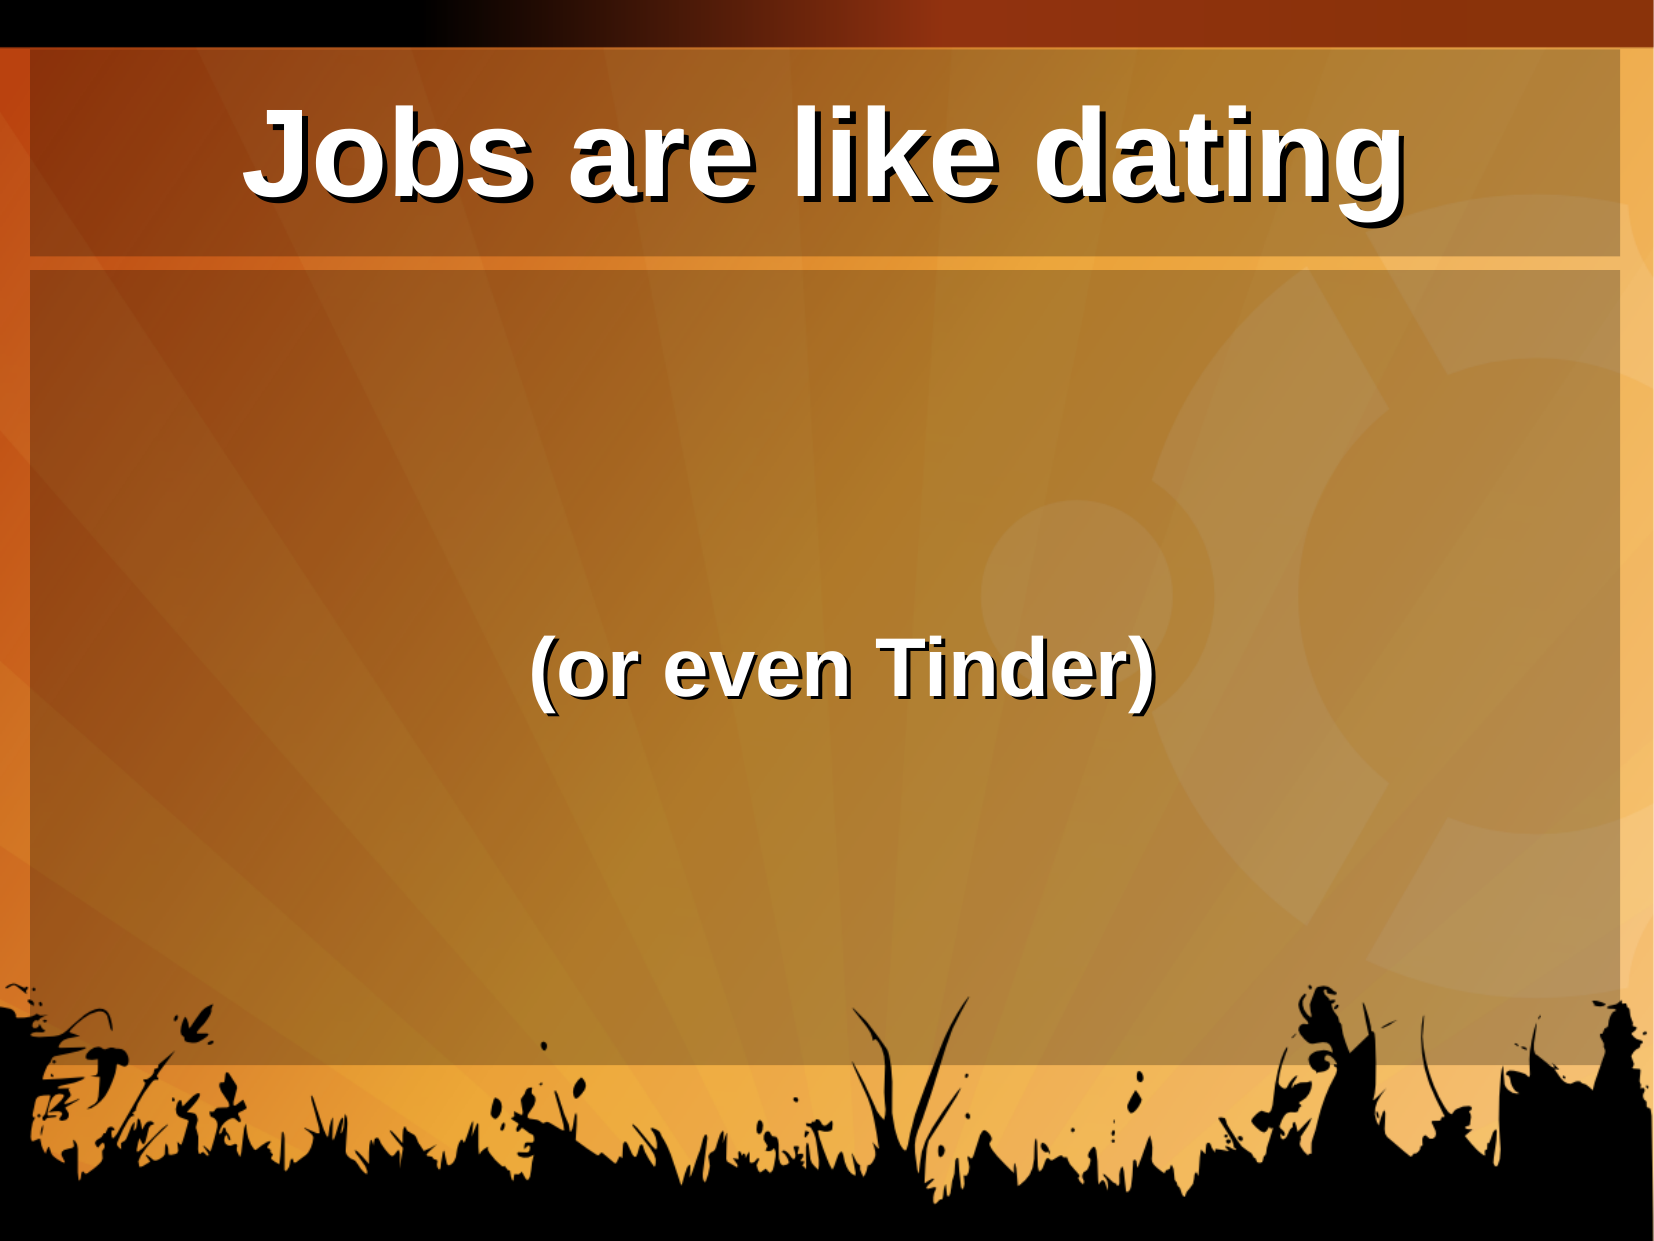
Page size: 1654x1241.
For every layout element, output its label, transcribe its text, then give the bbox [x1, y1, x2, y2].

subtitle (or even Tinder) [30, 270, 1621, 1066]
picture [0, 0, 1654, 1241]
title Jobs are like dating [30, 49, 1621, 257]
